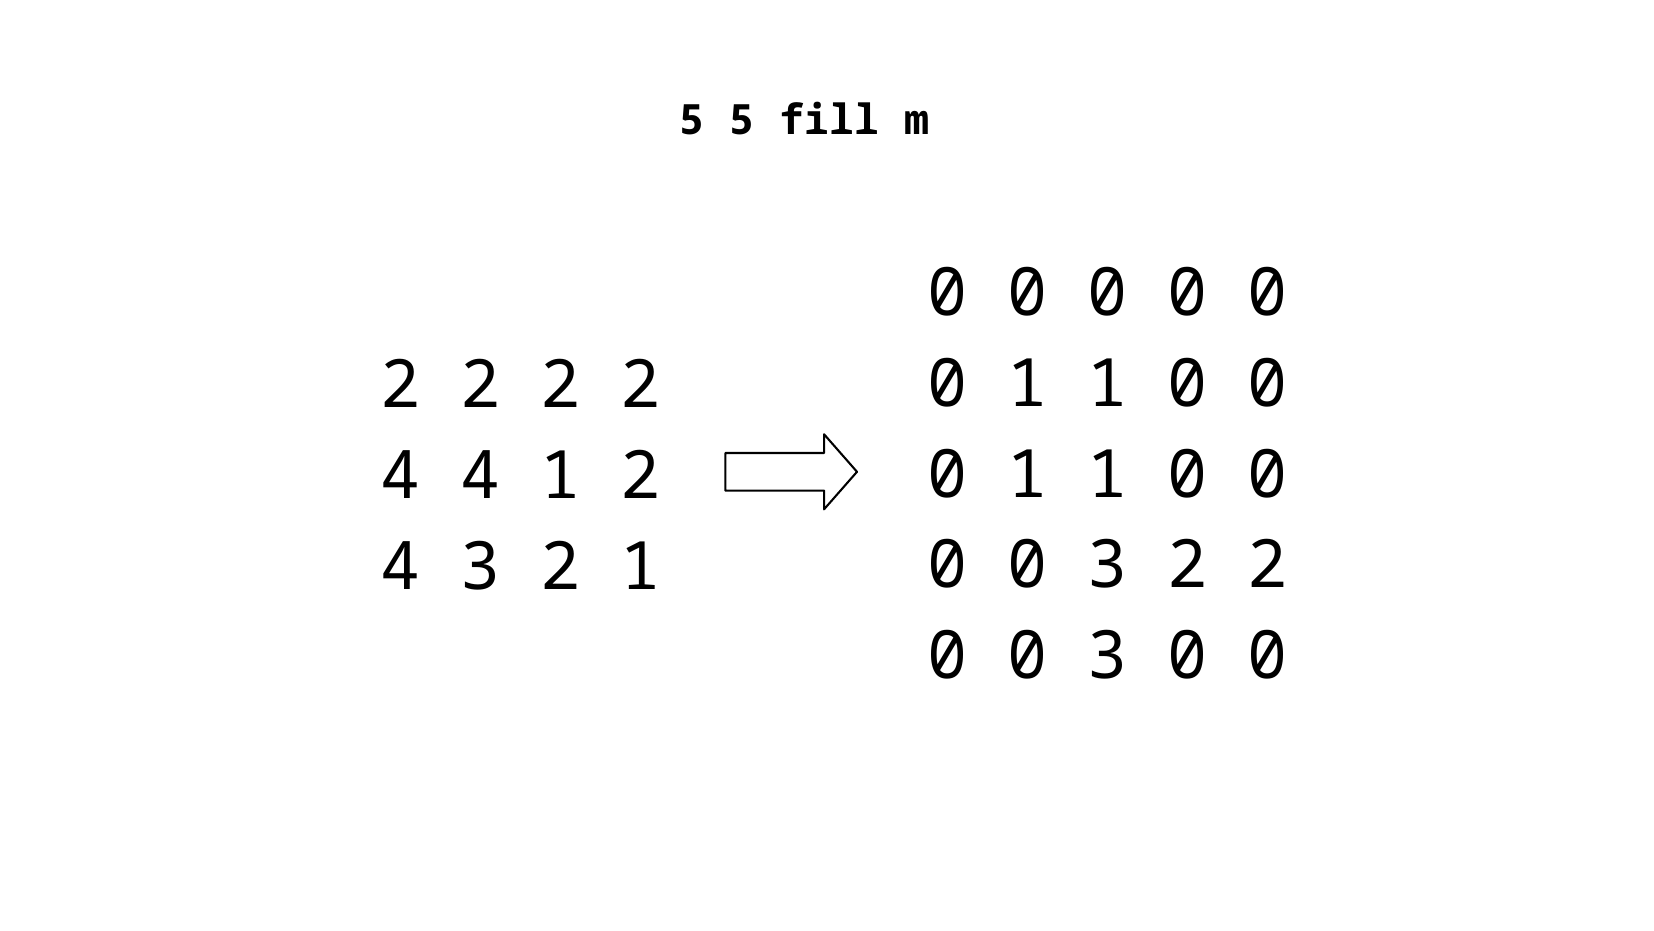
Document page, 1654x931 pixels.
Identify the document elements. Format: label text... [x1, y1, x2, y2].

text_box 2 2 2 2 4 4 1 2 4 3 2 1 [366, 350, 691, 595]
text_box 0 0 0 0 0 0 1 1 0 0 0 1 1 0 0 0 0 3 2 2 0 0 3 0 0 [912, 273, 1326, 670]
text_box 5 5 fill m [664, 0, 990, 237]
